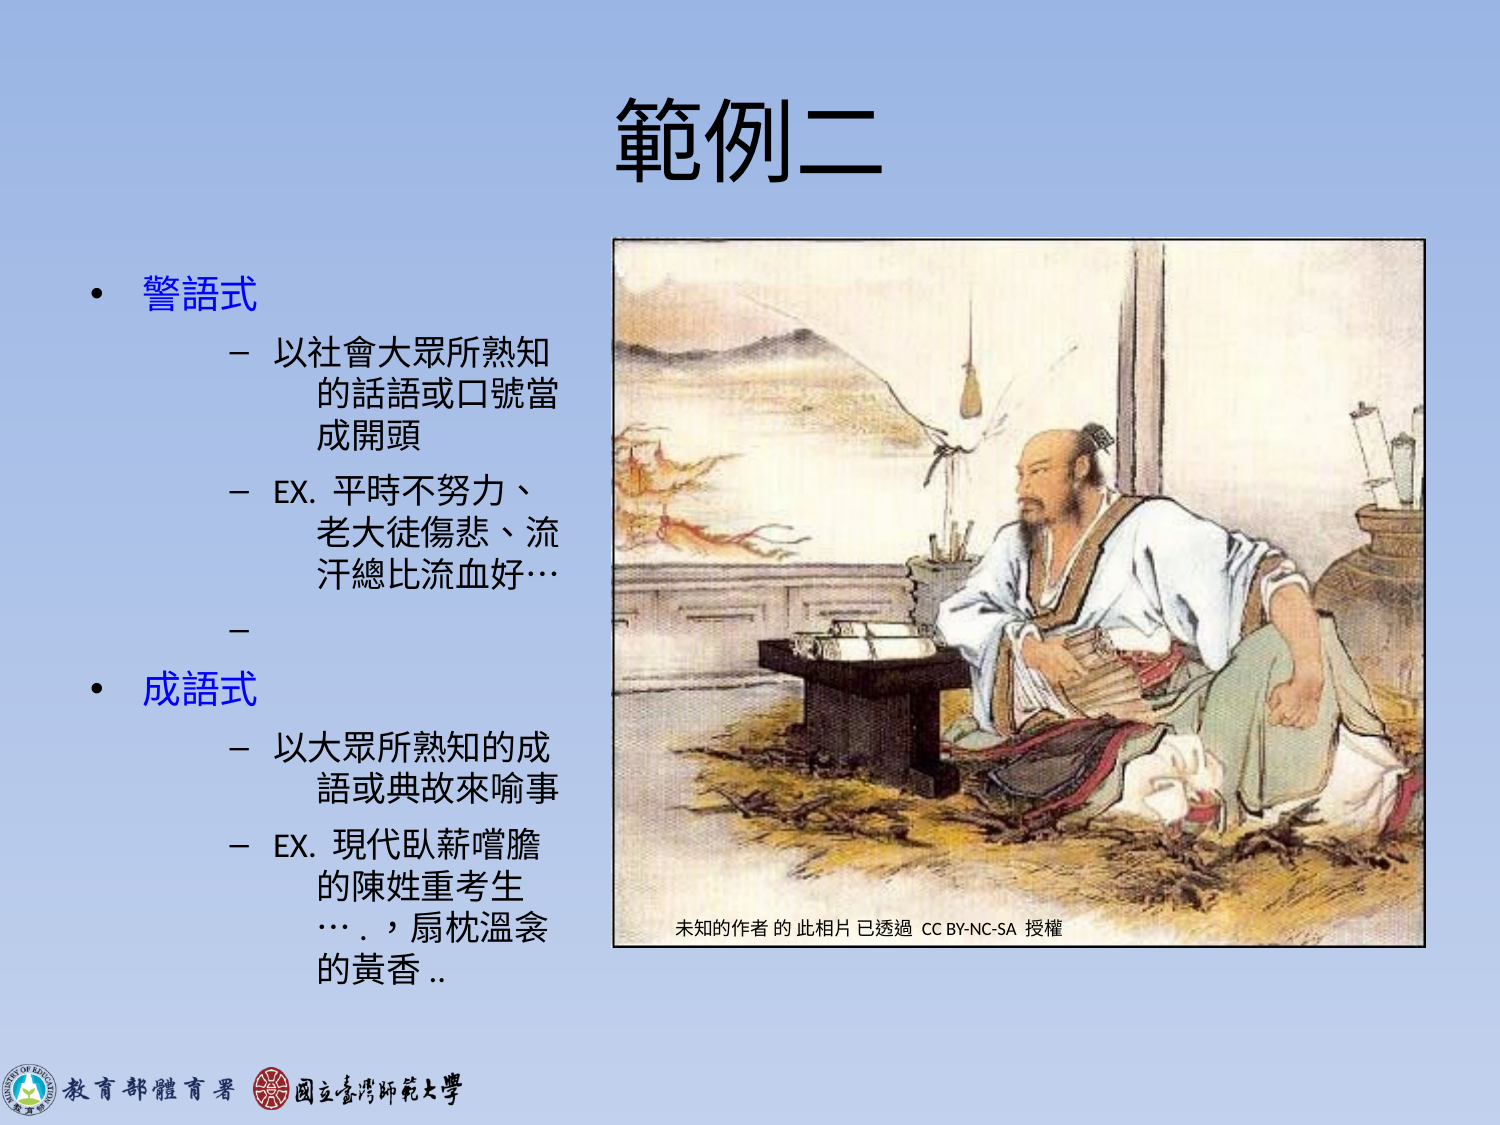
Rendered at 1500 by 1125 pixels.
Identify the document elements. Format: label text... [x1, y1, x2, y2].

picture [611, 237, 1426, 948]
list 警語式 以社會大眾所熟知的話語或口號當成開頭 EX. 平時不努力、老大徒傷悲、流汗總比流血好… 成語式 以大眾所熟知的成語或典故來喻事 EX. 現代臥薪嚐膽的陳姓重考生….，扇枕溫衾的黃香.. [75, 262, 578, 1005]
title 範例二 [75, 45, 1426, 233]
text_box 未知的作者 的 此相片 已透過 CC BY-NC-SA 授權 [660, 909, 1295, 948]
